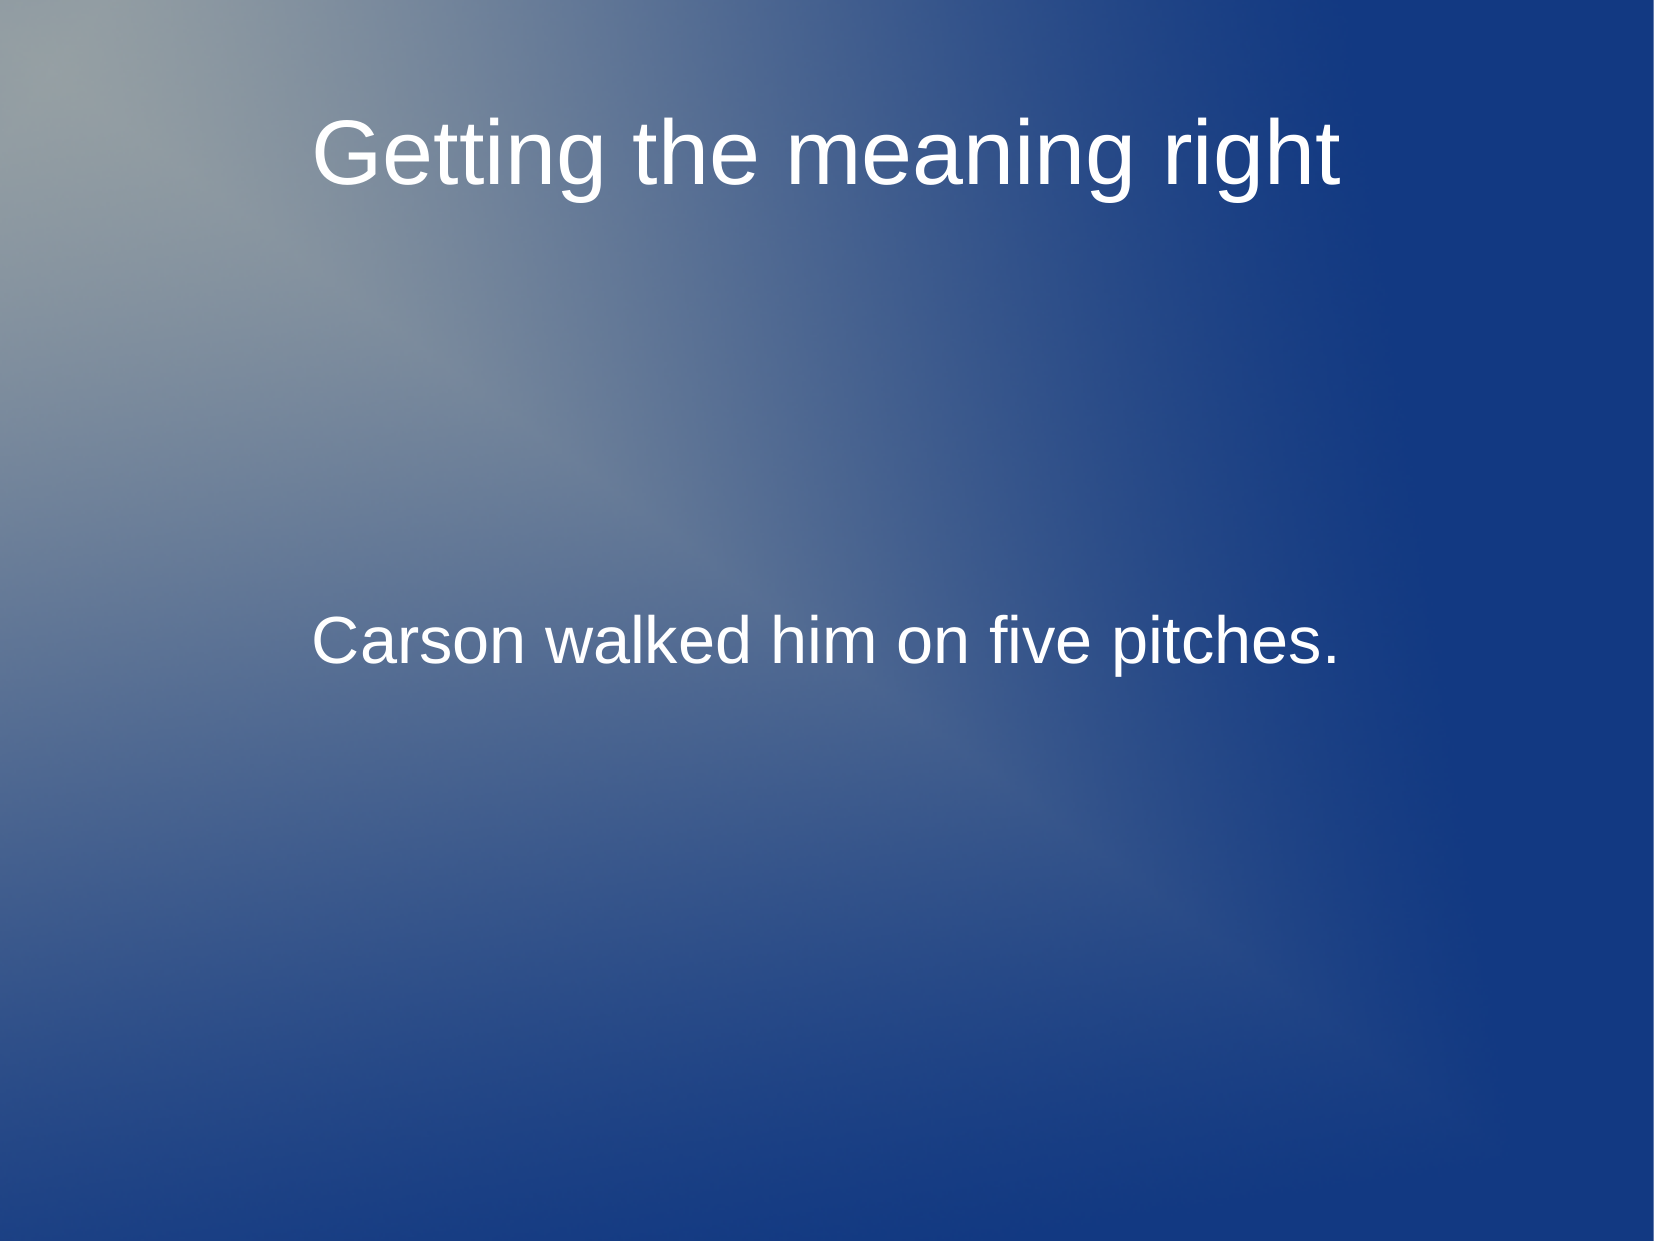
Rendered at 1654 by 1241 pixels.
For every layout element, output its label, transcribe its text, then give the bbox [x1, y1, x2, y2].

picture [0, 0, 1654, 1241]
list Carson walked him on five pitches. [82, 290, 1571, 1109]
title Getting the meaning right [82, 49, 1571, 257]
